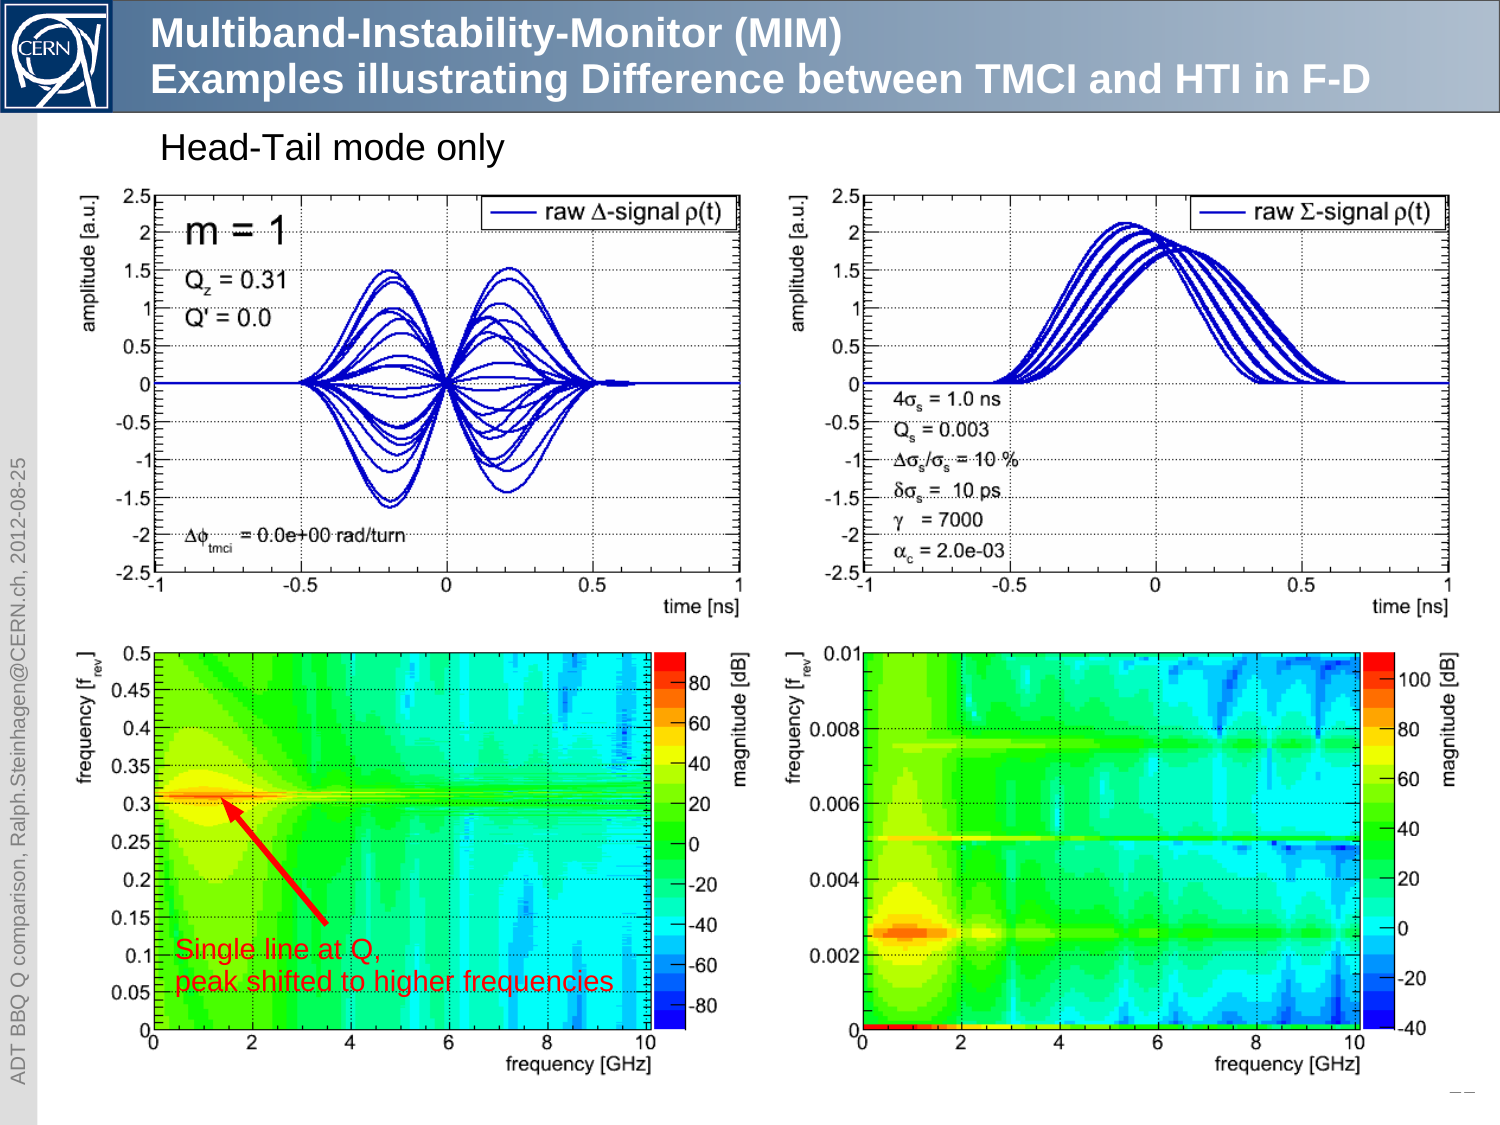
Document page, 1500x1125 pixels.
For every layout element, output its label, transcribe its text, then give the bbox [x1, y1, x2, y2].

picture [59, 177, 1477, 1092]
text_box Single line at Q, peak shifted to higher frequencies [159, 924, 631, 1007]
text_box Head-Tail mode only [142, 116, 523, 180]
picture [0, 0, 113, 113]
title Multiband-Instability-Monitor (MIM) Examples illustrating Difference between TMCI and HTI in F-D [150, 0, 1500, 113]
